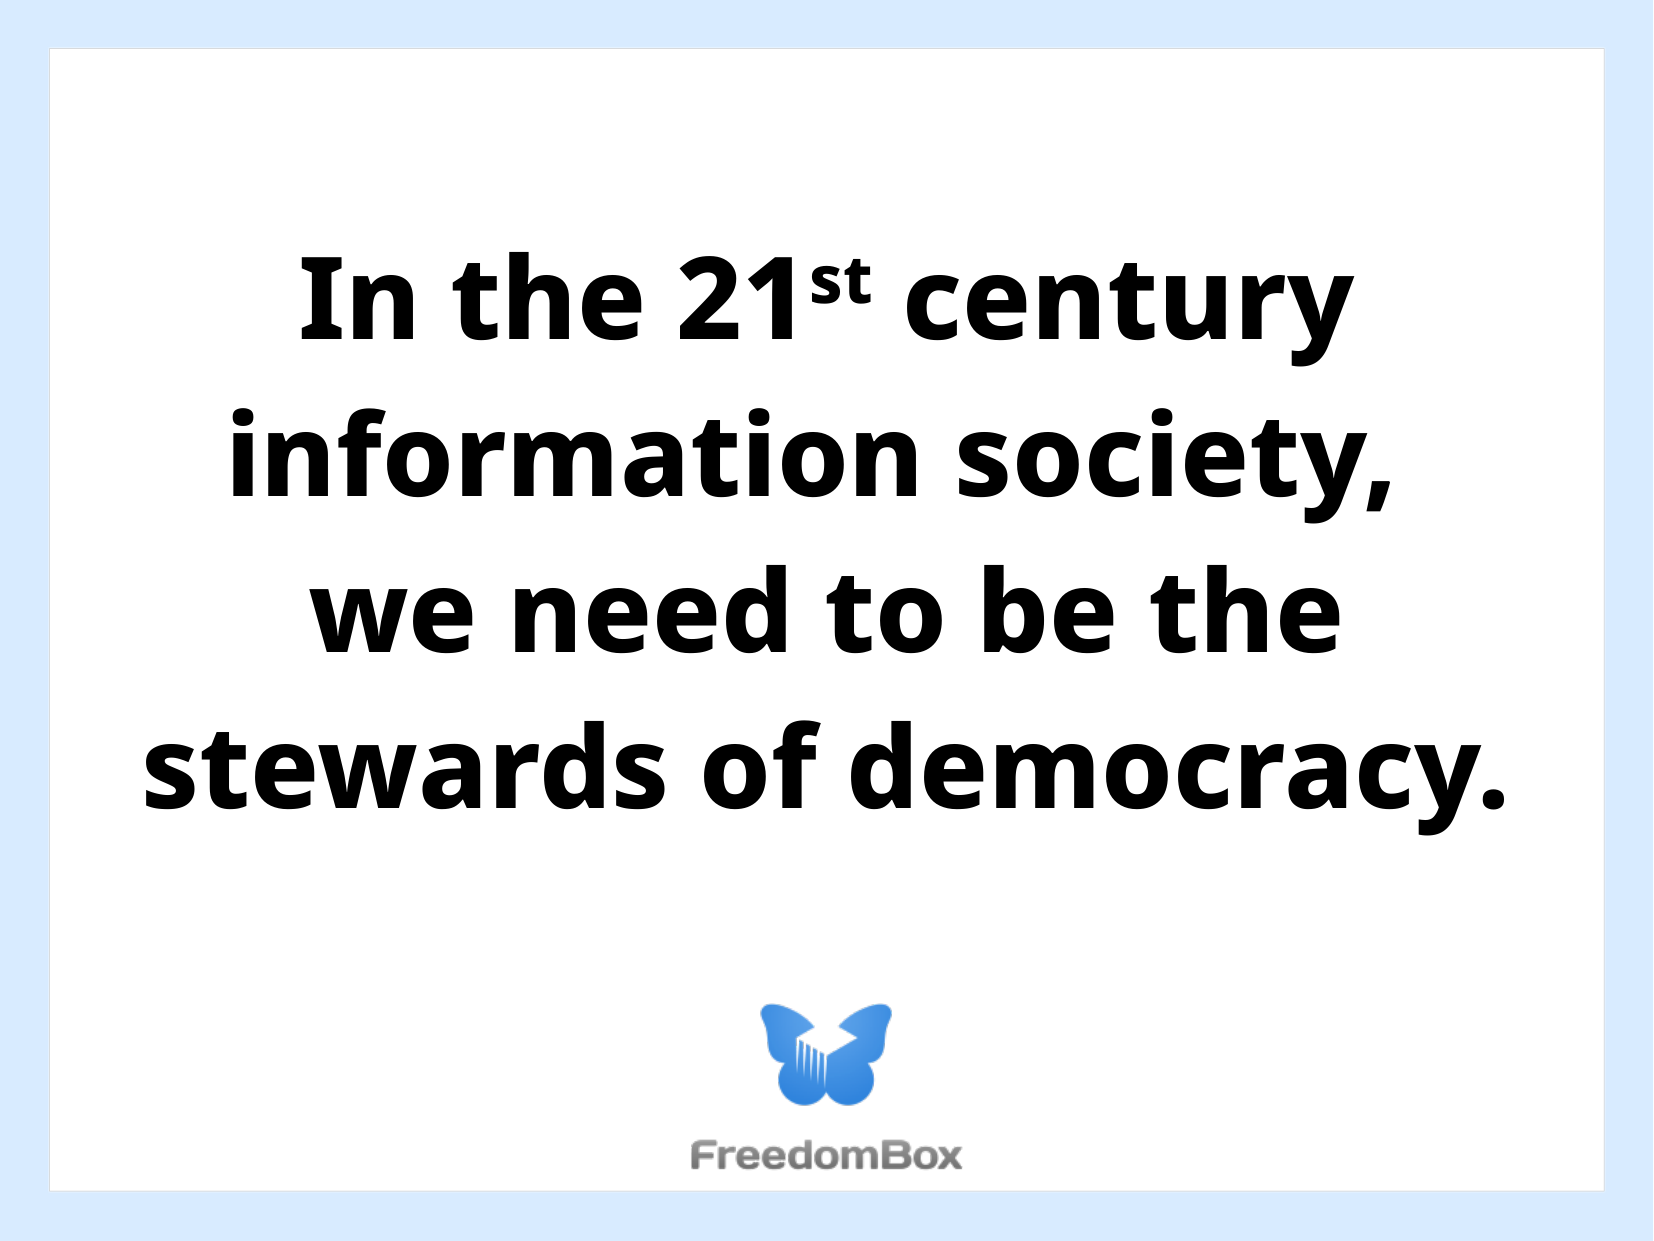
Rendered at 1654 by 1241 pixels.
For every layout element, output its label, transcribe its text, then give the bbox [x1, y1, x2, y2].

picture [0, 0, 1654, 1241]
subtitle In the 21st century information society, we need to be the stewards of democracy. [82, 49, 1571, 1010]
